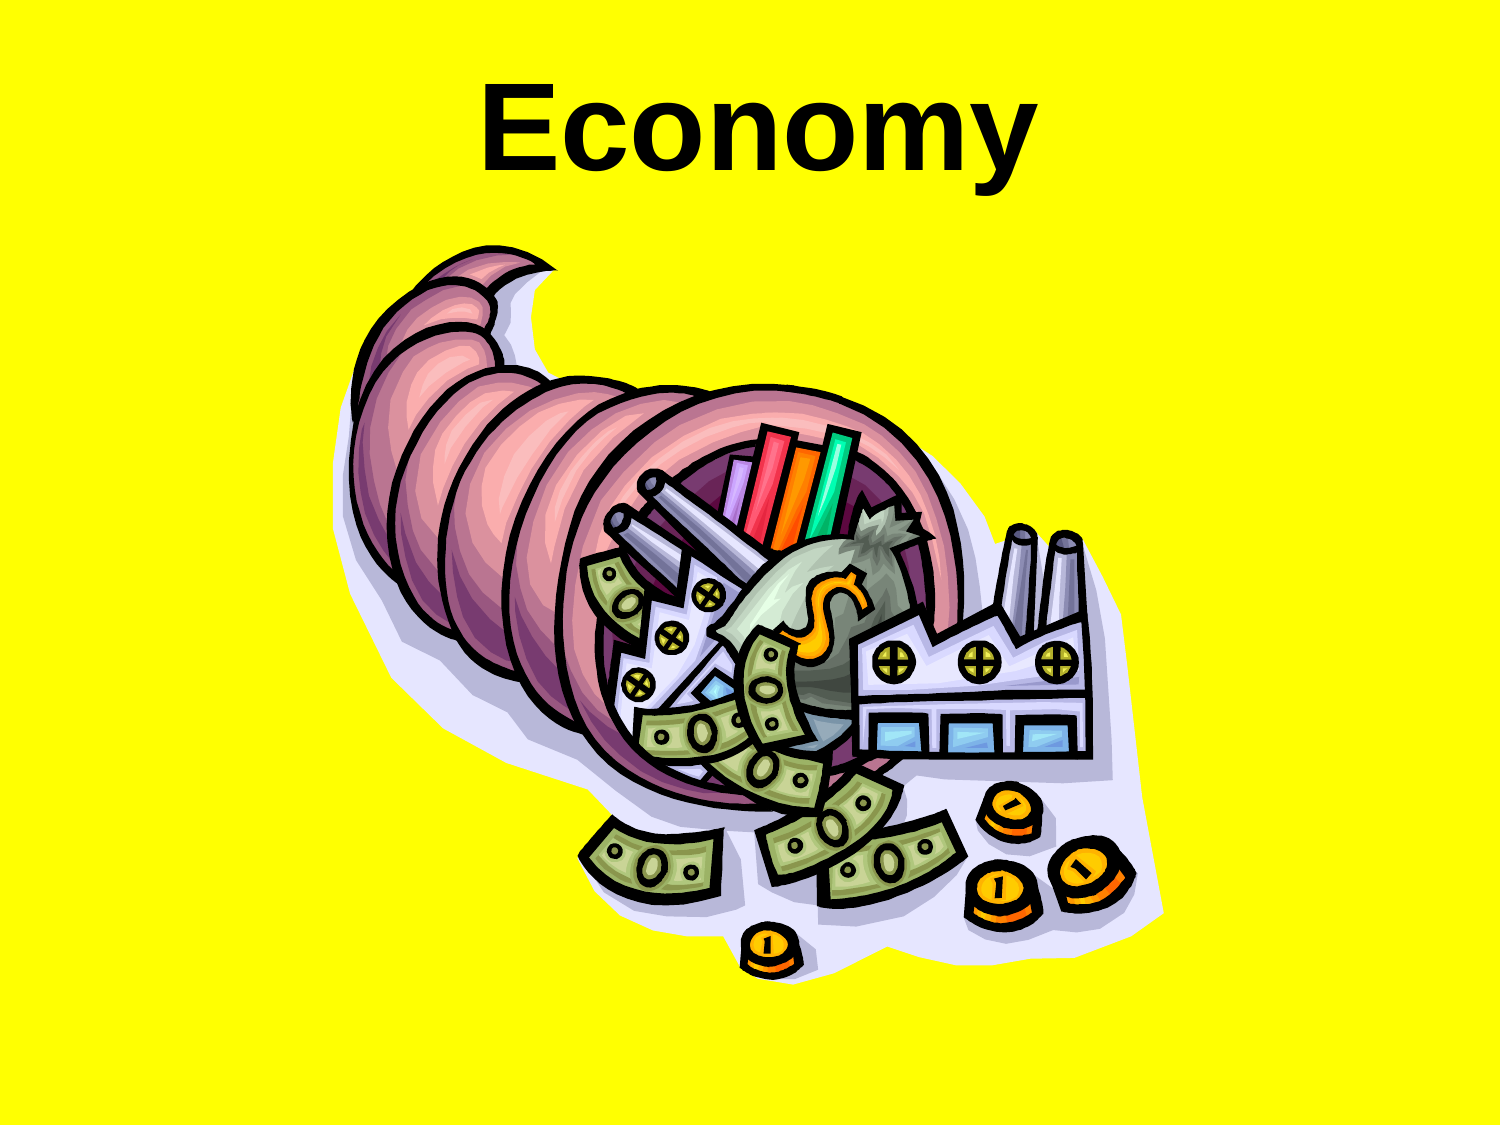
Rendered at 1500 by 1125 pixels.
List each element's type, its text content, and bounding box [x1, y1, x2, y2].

text_box Economy [462, 37, 1055, 203]
picture [324, 237, 1172, 993]
